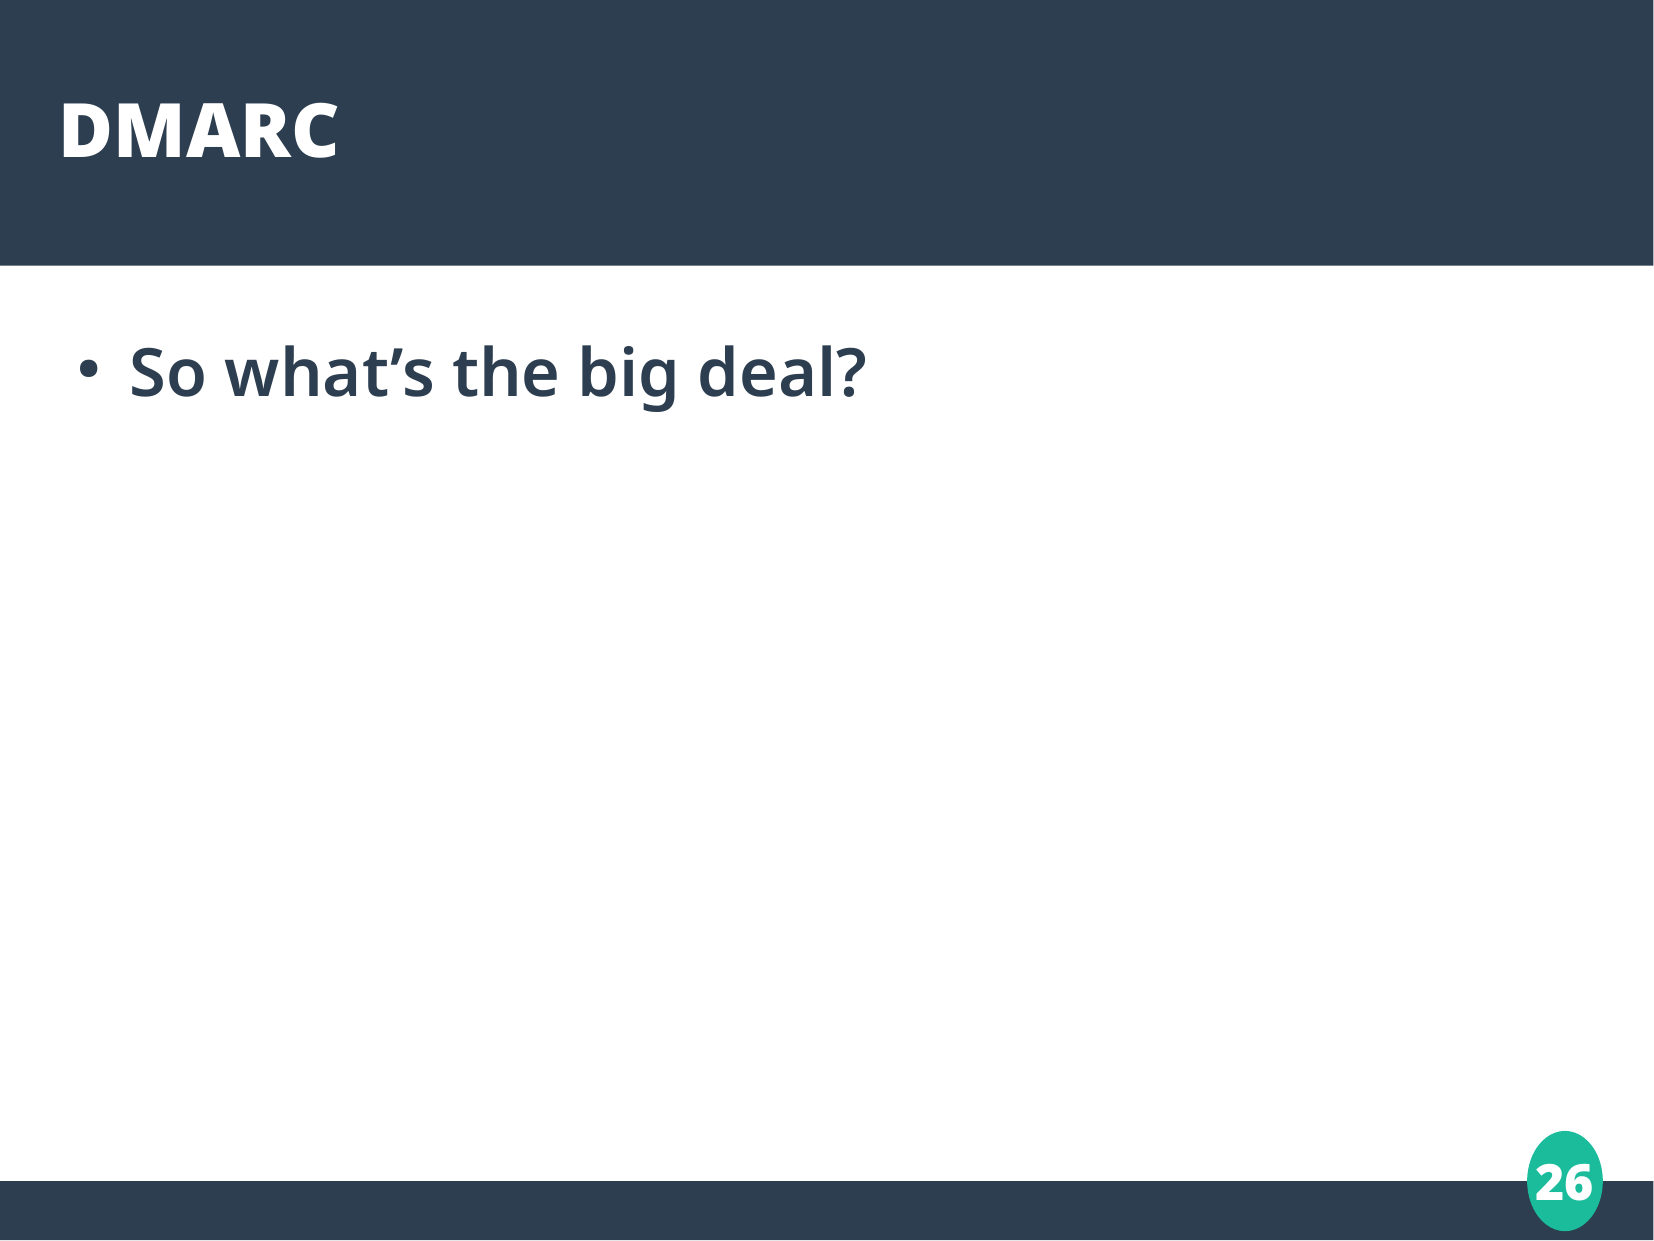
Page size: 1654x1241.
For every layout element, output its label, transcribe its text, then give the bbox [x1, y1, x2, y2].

title DMARC [59, 49, 1595, 207]
list So what’s the big deal? [59, 324, 1595, 1152]
